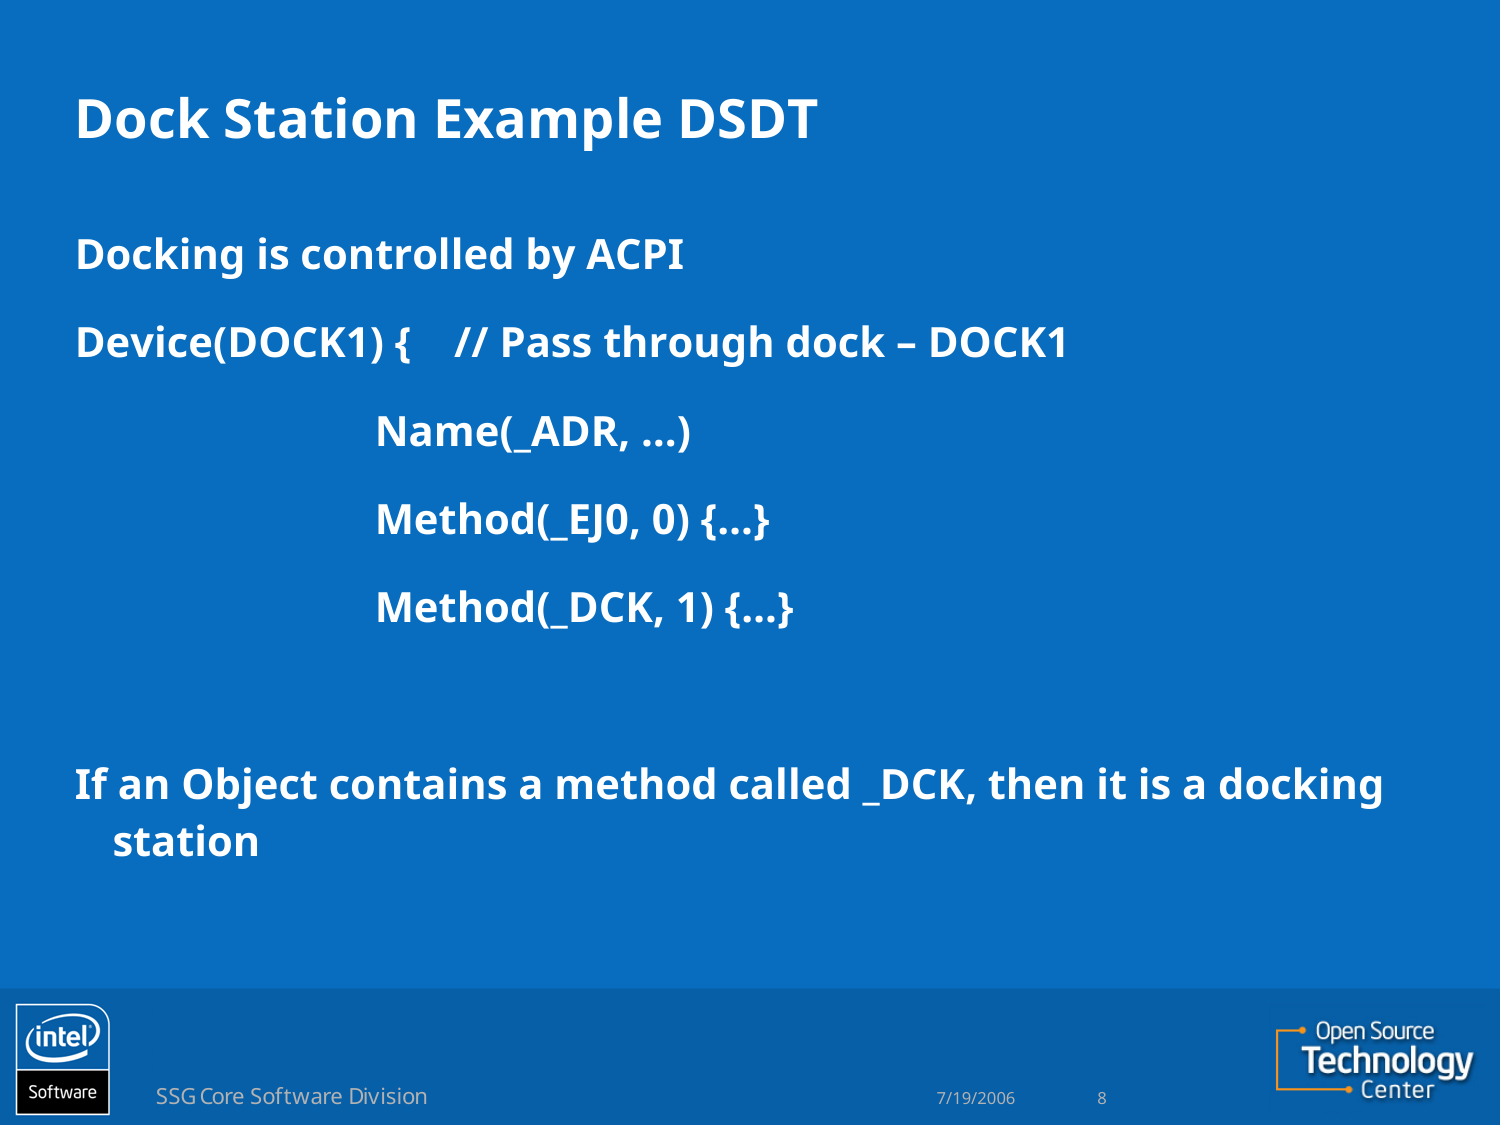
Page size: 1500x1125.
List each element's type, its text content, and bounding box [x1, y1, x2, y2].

picture [0, 0, 1500, 1125]
list Docking is controlled by ACPI Device(DOCK1) { // Pass through dock – DOCK1 Name(_ADR, …) Method(_EJ0, 0) {…} Method(_DCK, 1) {…} If an Object contains a method called _DCK, then it is a docking station [74, 224, 1427, 938]
title Dock Station Example DSDT [74, 52, 1427, 184]
